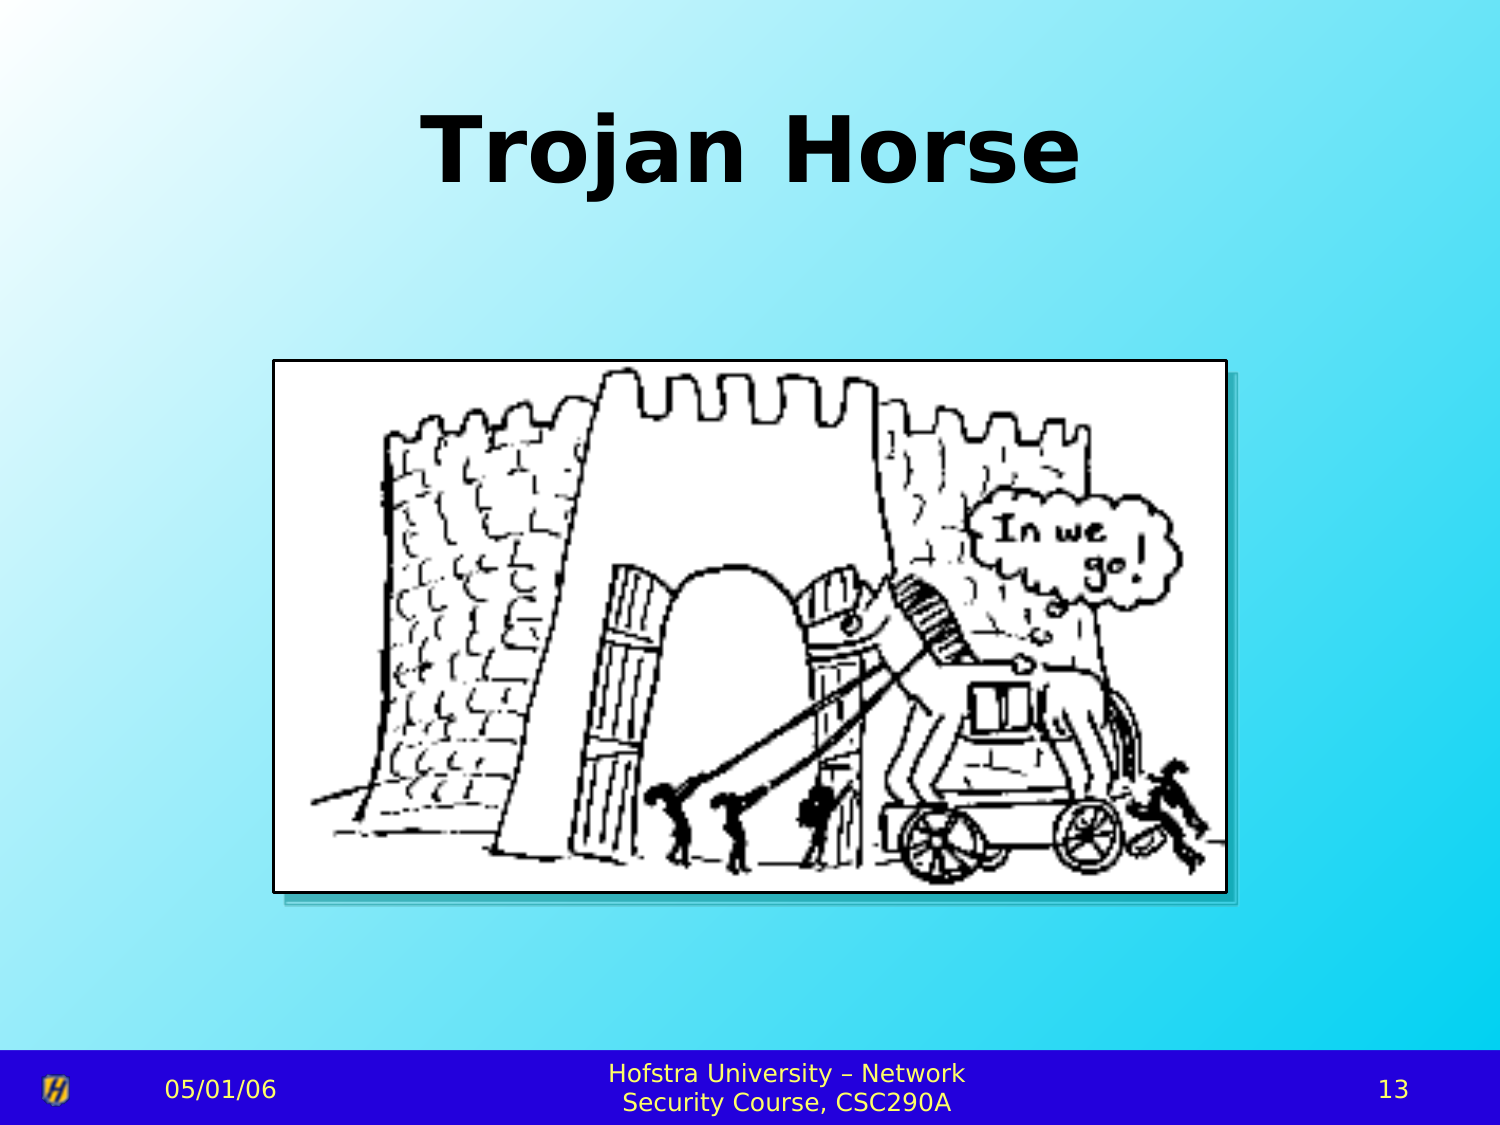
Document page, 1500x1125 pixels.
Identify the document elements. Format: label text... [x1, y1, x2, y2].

picture [274, 362, 1225, 892]
picture [37, 1072, 76, 1110]
title Trojan Horse [112, 84, 1391, 212]
